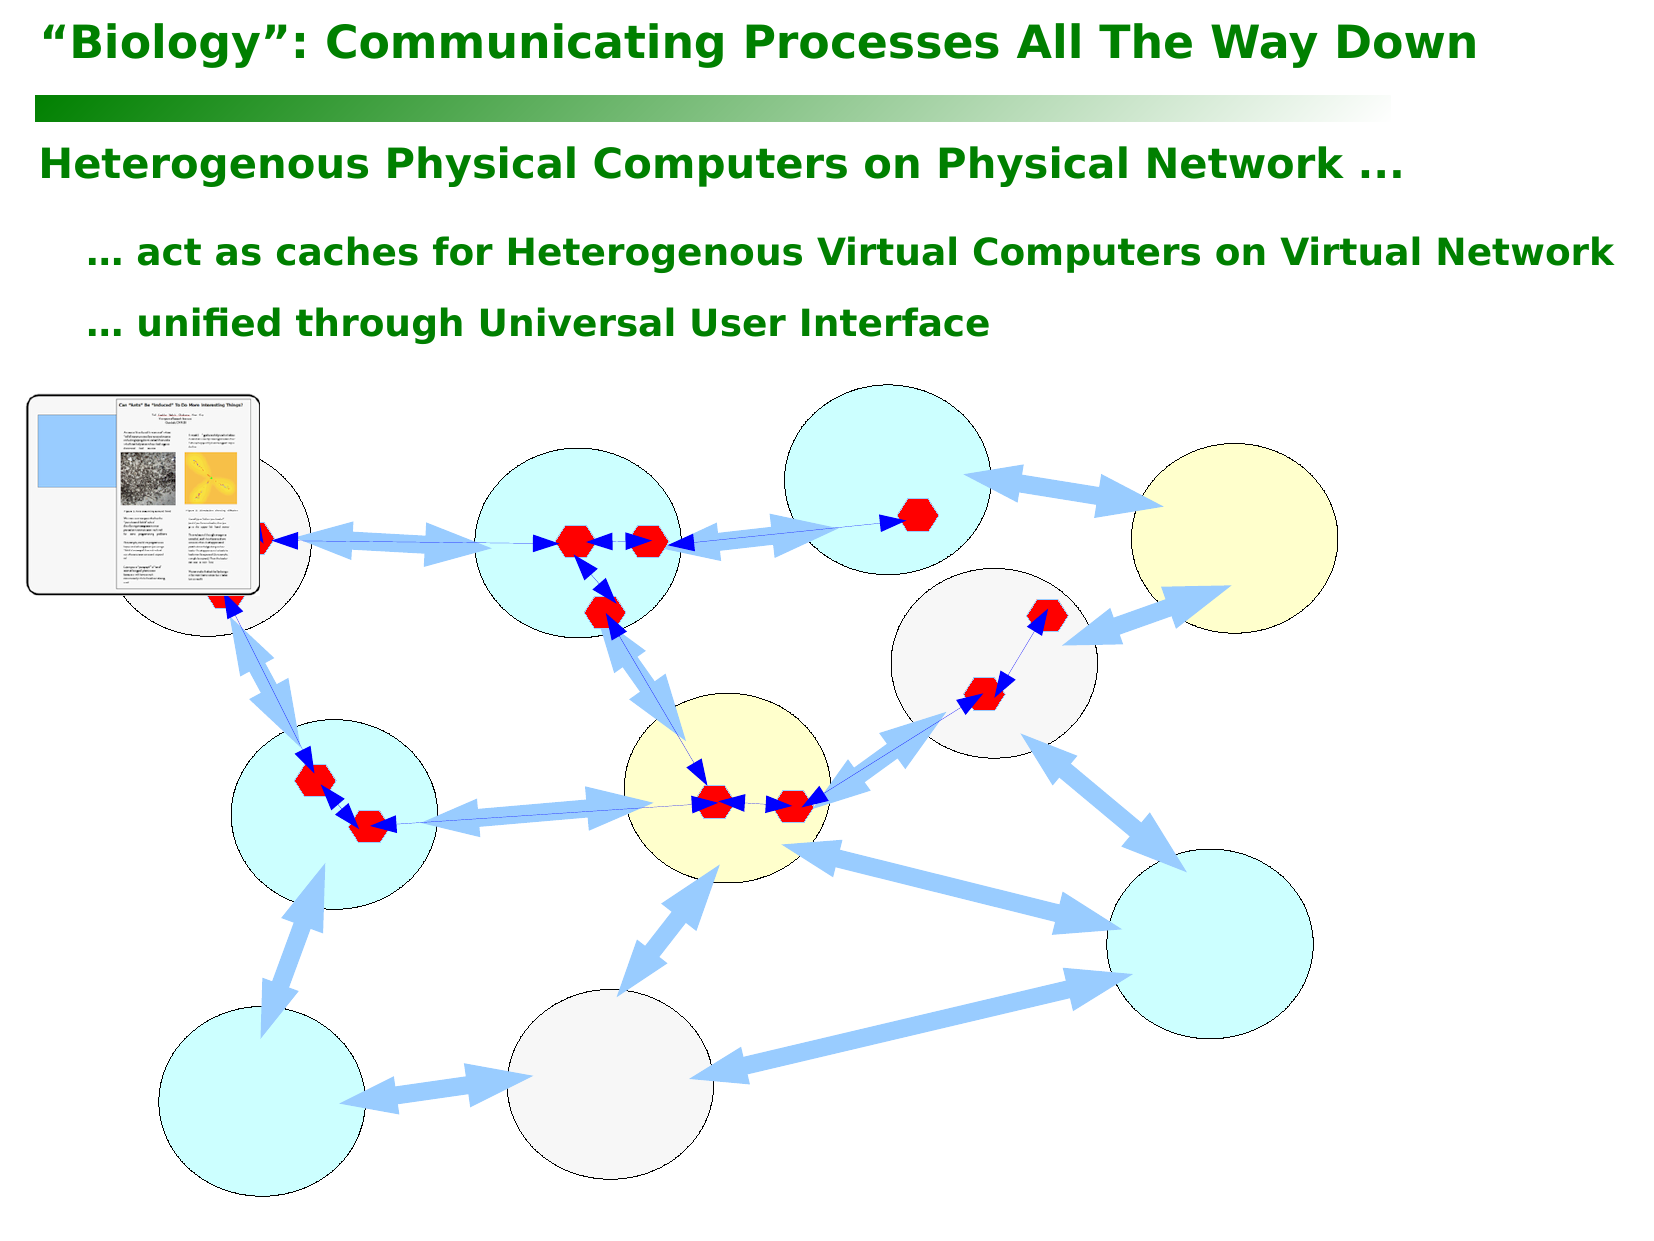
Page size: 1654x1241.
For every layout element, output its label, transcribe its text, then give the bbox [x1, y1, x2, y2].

text_box [784, 388, 991, 575]
text_box [1106, 849, 1314, 1039]
text_box Heterogenous Physical Computers on Physical Network ... [23, 132, 1653, 226]
text_box [507, 989, 714, 1180]
text_box [474, 448, 682, 638]
text_box [232, 616, 239, 624]
text_box … unified through Universal User Interface [71, 294, 1460, 388]
text_box [1131, 443, 1338, 634]
text_box “Biology”: Communicating Processes All The Way Down [24, 8, 1653, 89]
text_box [624, 693, 831, 883]
text_box … act as caches for Heterogenous Virtual Computers on Virtual Network [71, 223, 1653, 317]
picture [25, 393, 260, 596]
text_box [231, 719, 438, 910]
text_box [229, 459, 312, 630]
text_box [891, 568, 1098, 759]
text_box [123, 596, 232, 637]
text_box [35, 95, 1391, 122]
text_box [158, 1006, 366, 1197]
